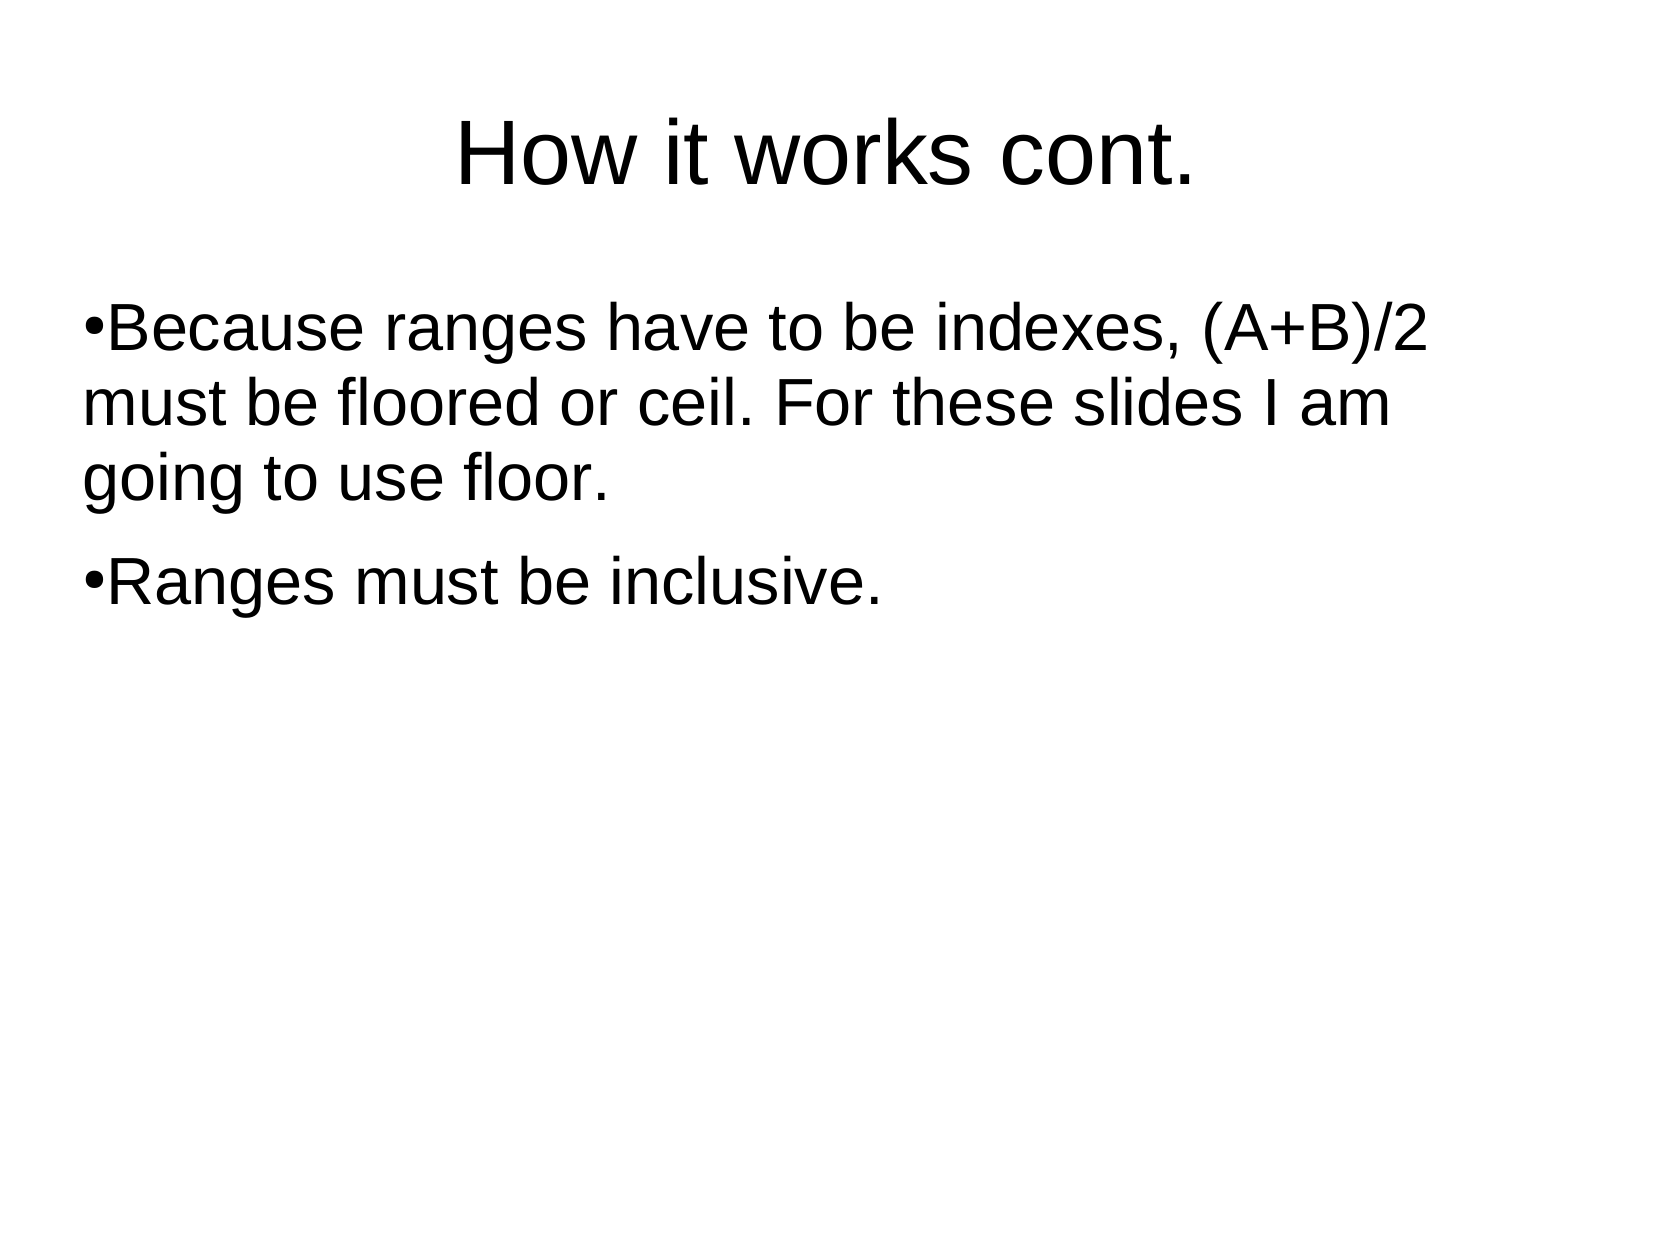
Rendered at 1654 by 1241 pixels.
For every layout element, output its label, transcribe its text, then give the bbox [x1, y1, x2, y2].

title How it works cont. [82, 49, 1571, 257]
list Because ranges have to be indexes, (A+B)/2 must be floored or ceil. For these slides I am going to use floor. Ranges must be inclusive. [82, 290, 1571, 1109]
